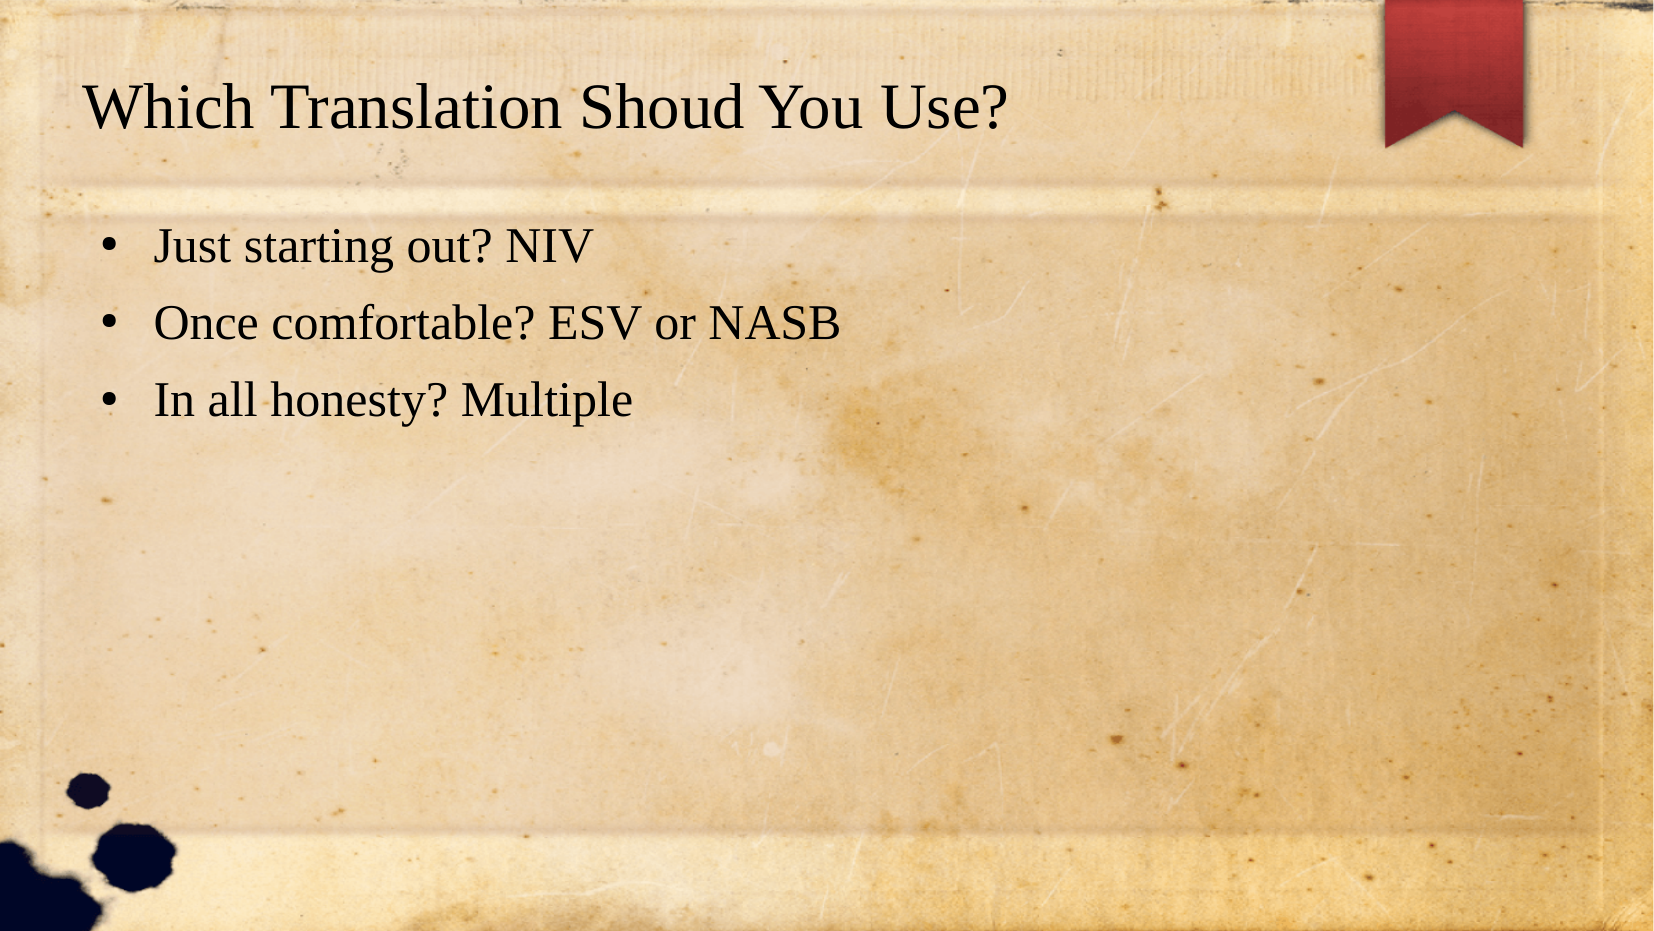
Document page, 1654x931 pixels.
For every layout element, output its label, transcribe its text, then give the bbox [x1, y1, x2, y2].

title Which Translation Shoud You Use? [82, 37, 1347, 178]
picture [0, 0, 1654, 931]
list Just starting out? NIV Once comfortable? ESV or NASB In all honesty? Multiple [82, 217, 1538, 758]
